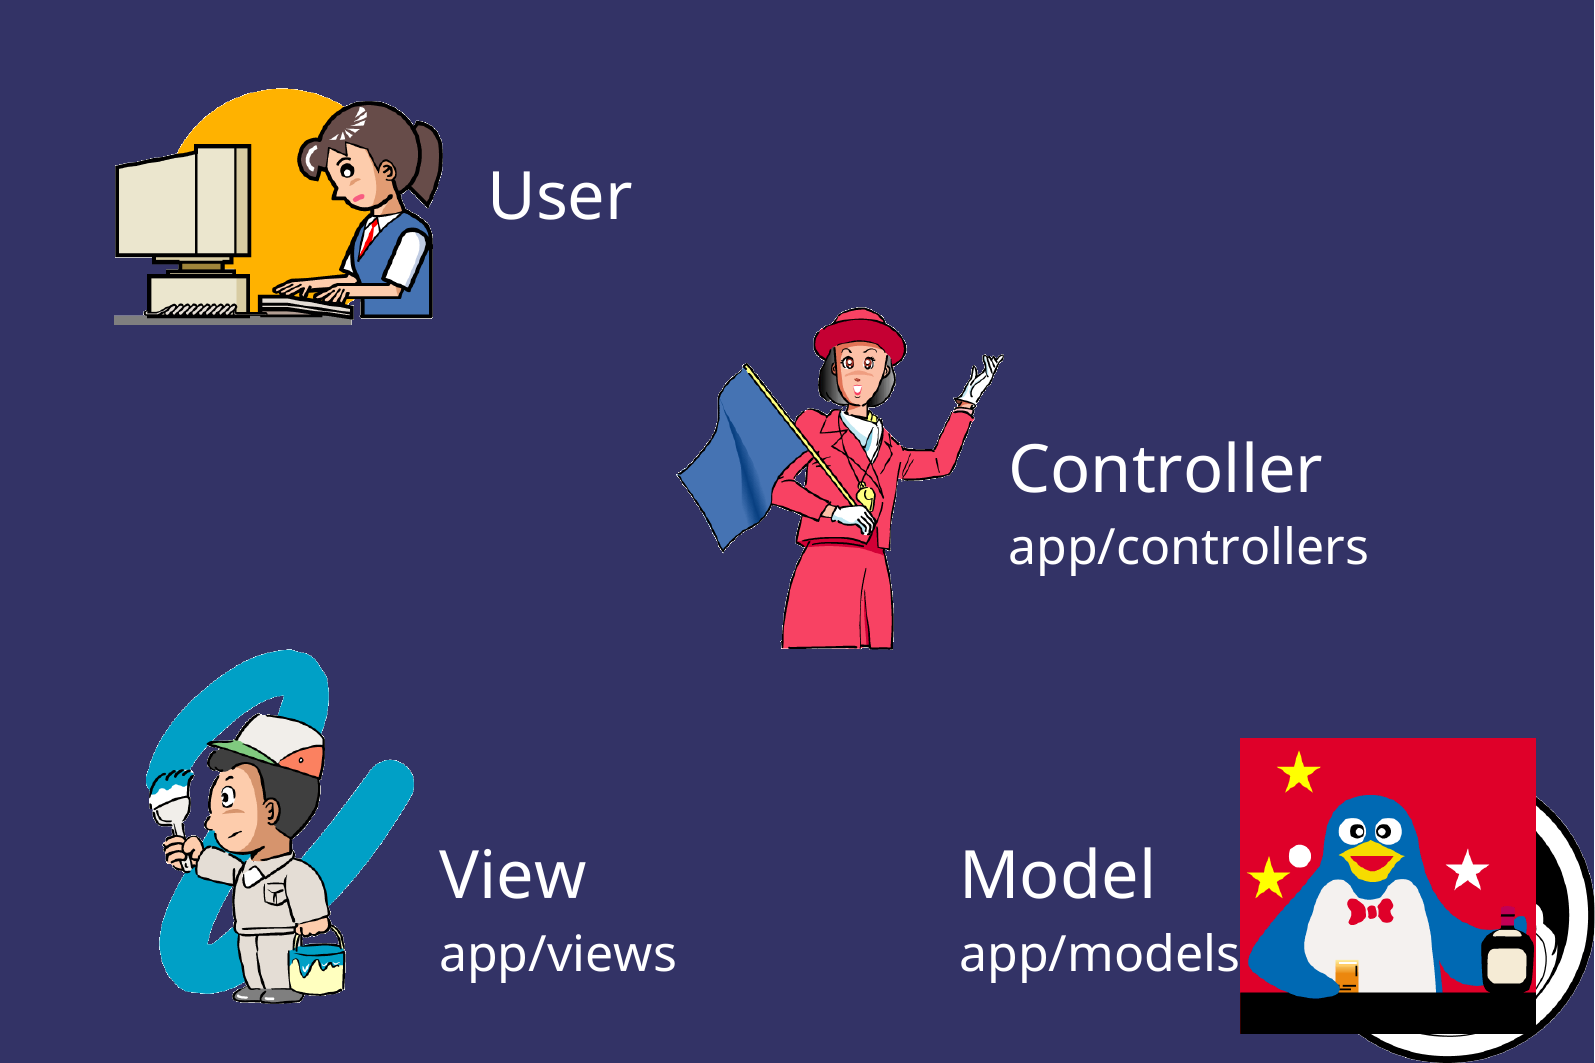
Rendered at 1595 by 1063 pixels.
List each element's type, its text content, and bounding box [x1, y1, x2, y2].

picture [1240, 738, 1595, 1063]
picture [146, 649, 414, 1004]
picture [676, 307, 1004, 650]
text_box Model app/models [944, 819, 1220, 975]
text_box View app/views [424, 819, 675, 975]
picture [114, 88, 443, 325]
text_box Controller app/controllers [993, 413, 1390, 569]
picture [146, 649, 283, 772]
text_box User [472, 141, 636, 237]
